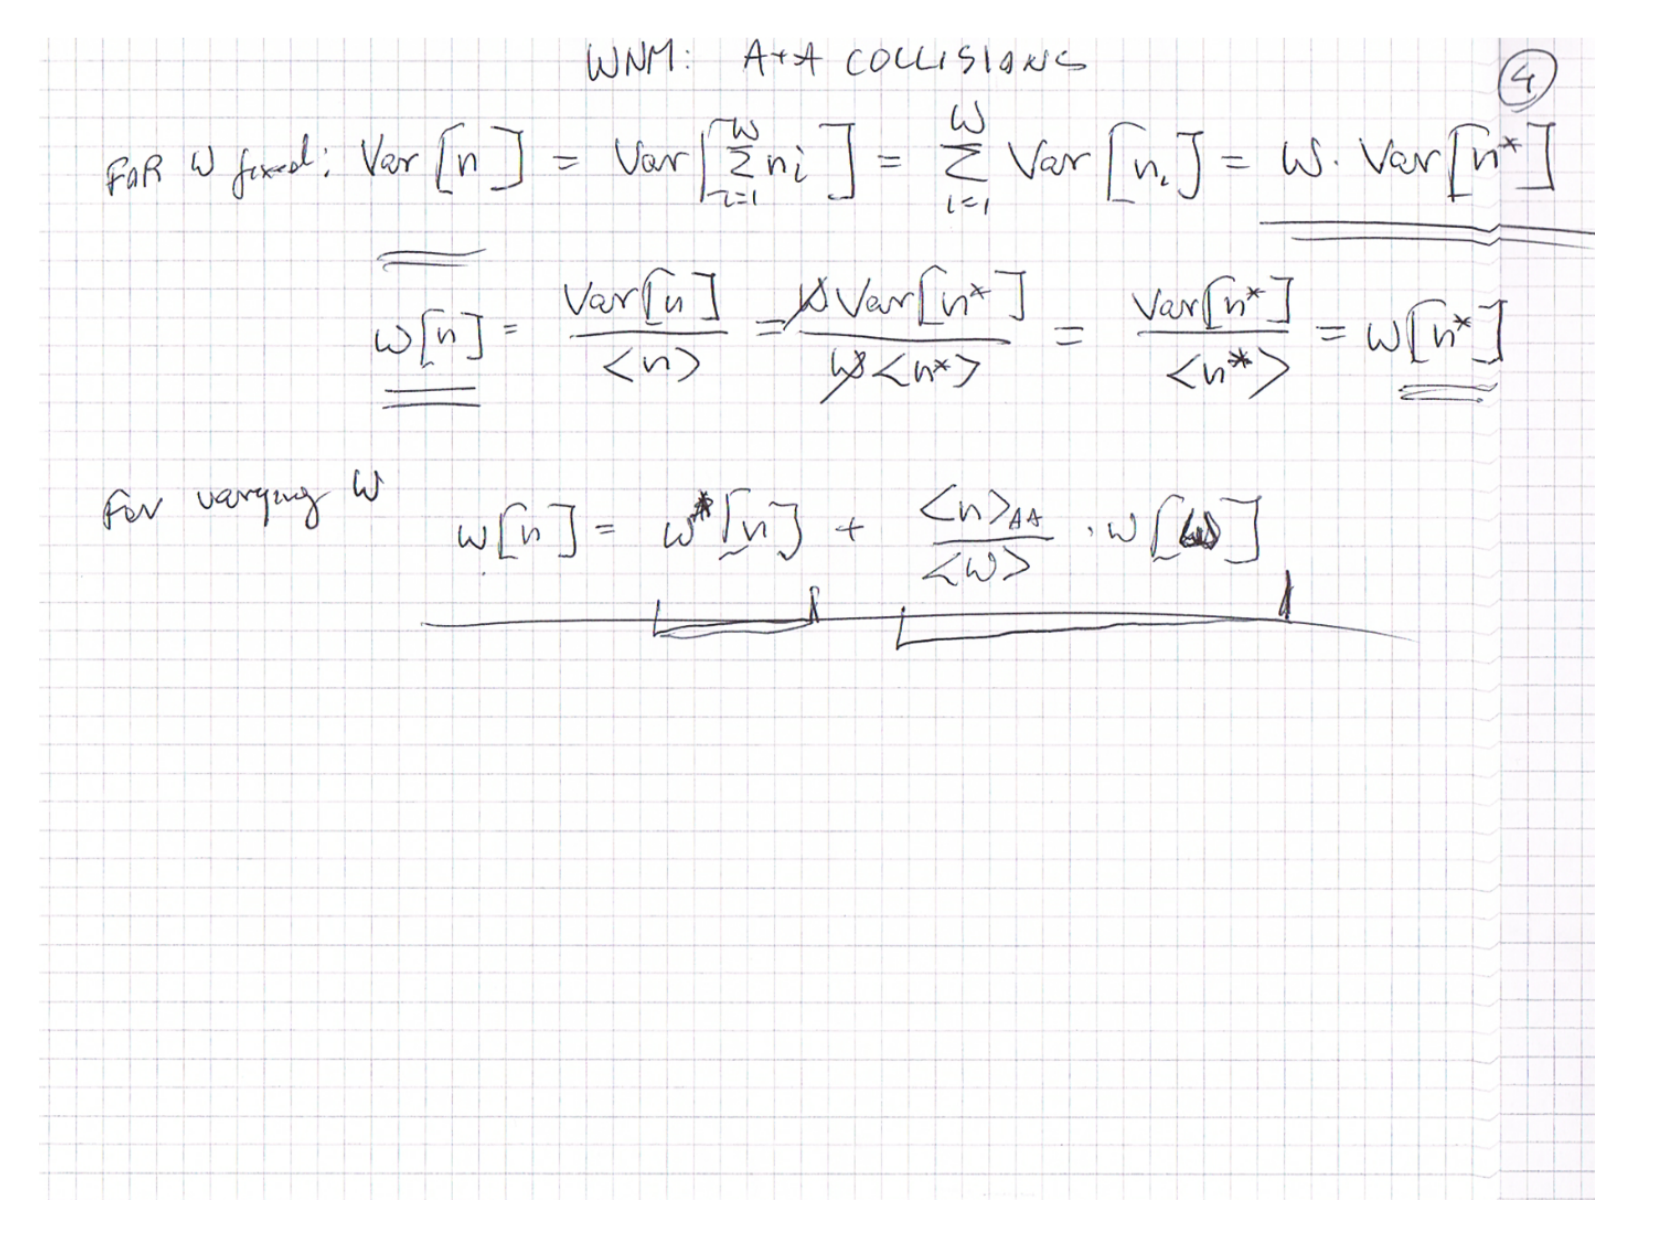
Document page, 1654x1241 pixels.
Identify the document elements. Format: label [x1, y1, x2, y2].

picture [37, 37, 1595, 1201]
